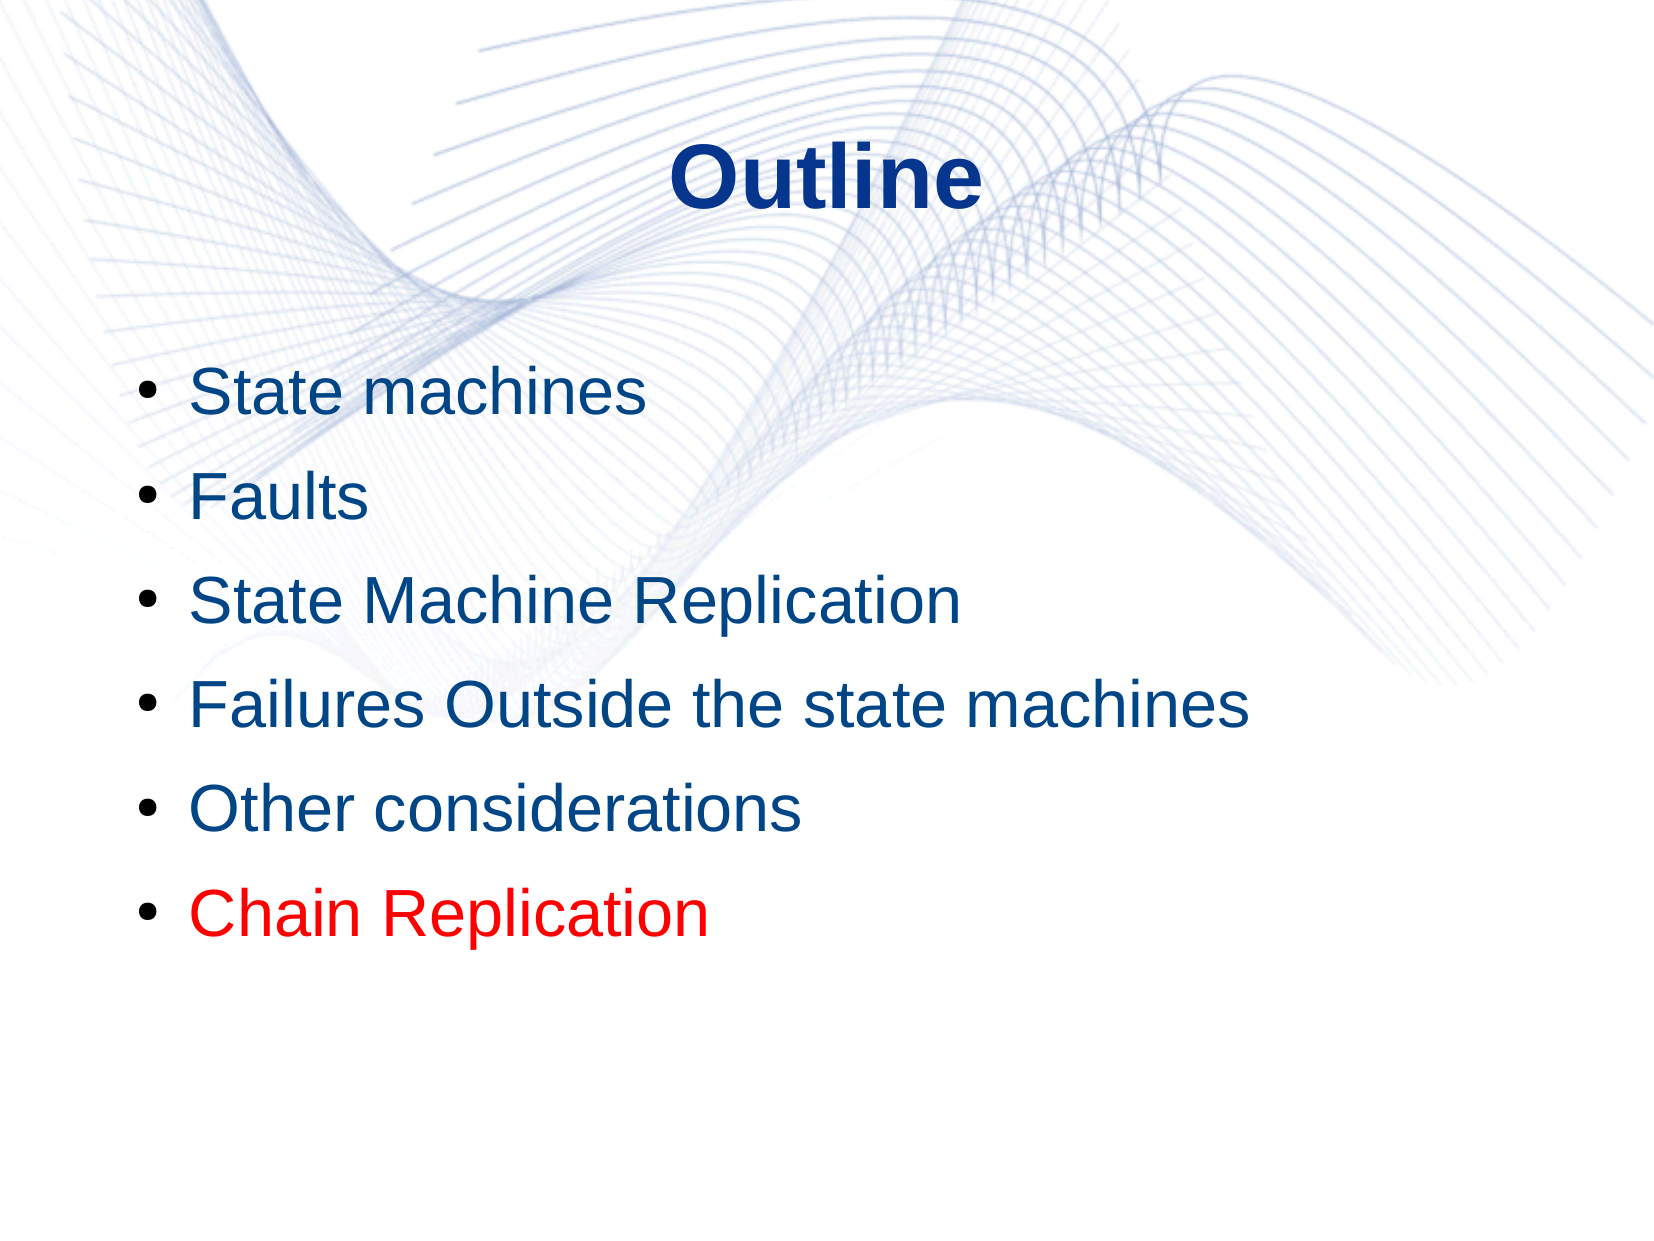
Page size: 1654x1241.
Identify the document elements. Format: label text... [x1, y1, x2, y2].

list State machines Faults State Machine Replication Failures Outside the state machines Other considerations Chain Replication [118, 354, 1536, 1108]
picture [0, 0, 1654, 1241]
title Outline [118, 66, 1536, 288]
